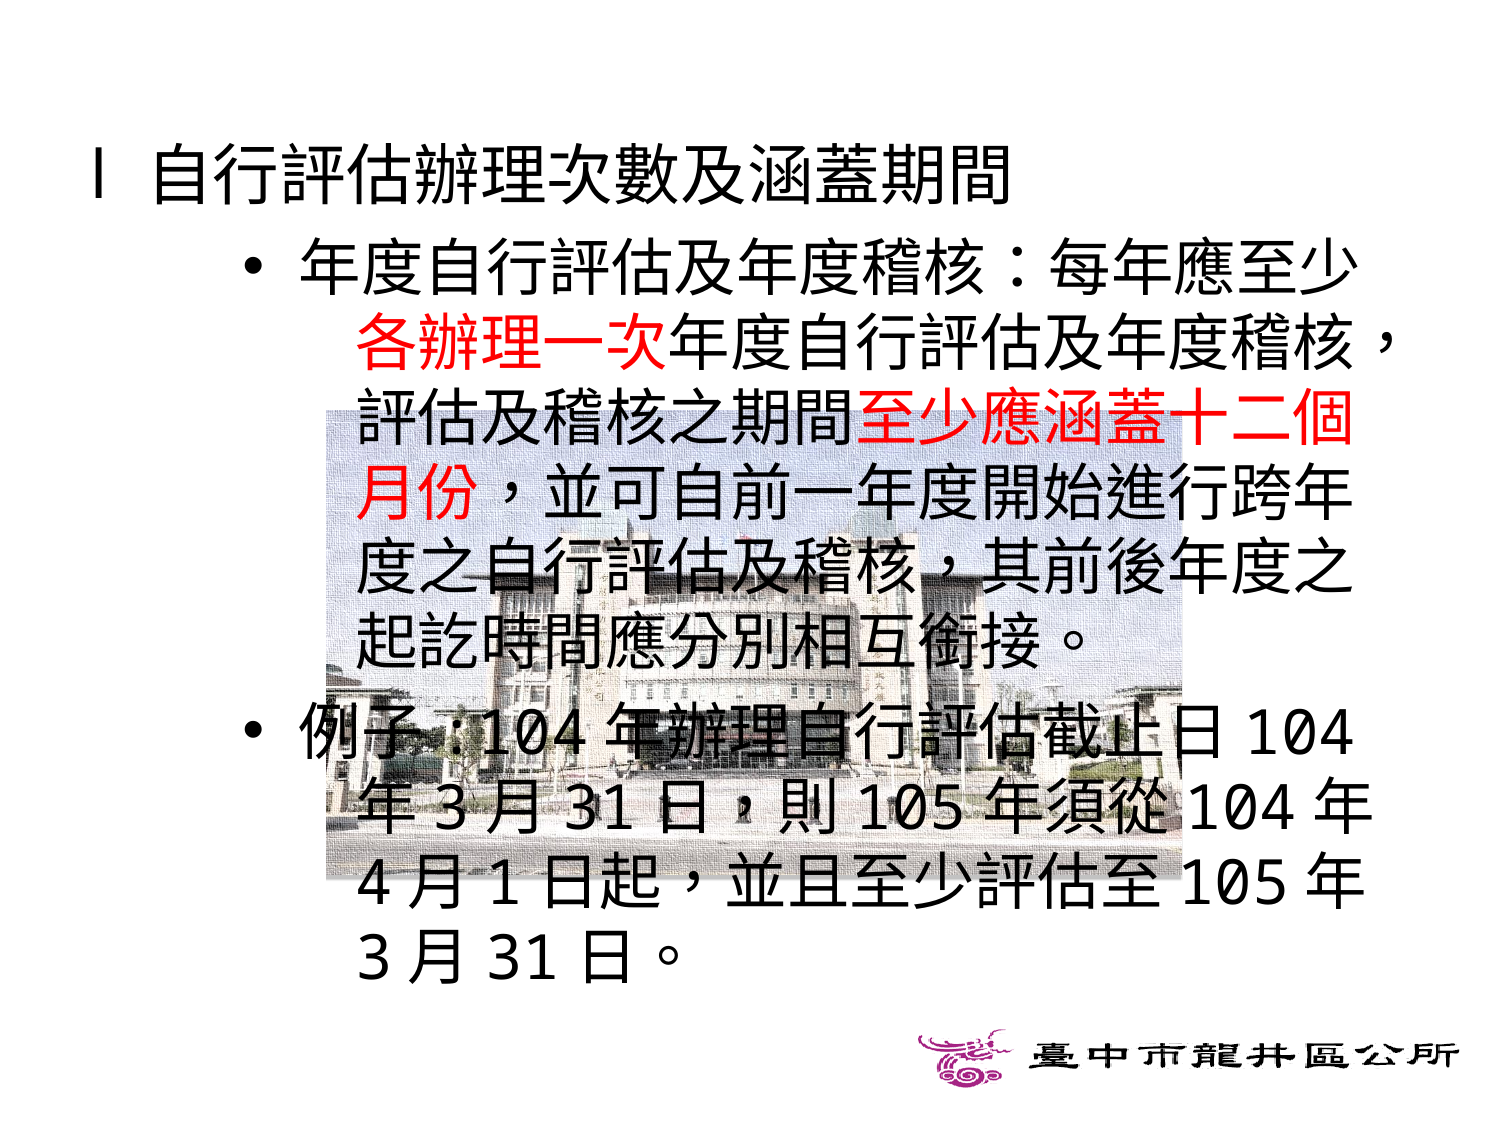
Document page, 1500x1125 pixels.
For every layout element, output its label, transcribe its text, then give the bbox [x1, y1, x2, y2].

list 自行評估辦理次數及涵蓋期間 年度自行評估及年度稽核：每年應至少各辦理一次年度自行評估及年度稽核，評估及稽核之期間至少應涵蓋十二個月份，並可自前一年度開始進行跨年度之自行評估及稽核，其前後年度之起訖時間應分別相互銜接。 例子:104年辦理自行評估截止日104年3月31日，則105年須從104年4月1日起，並且至少評估至105年3月31日。 [75, 125, 1426, 1005]
